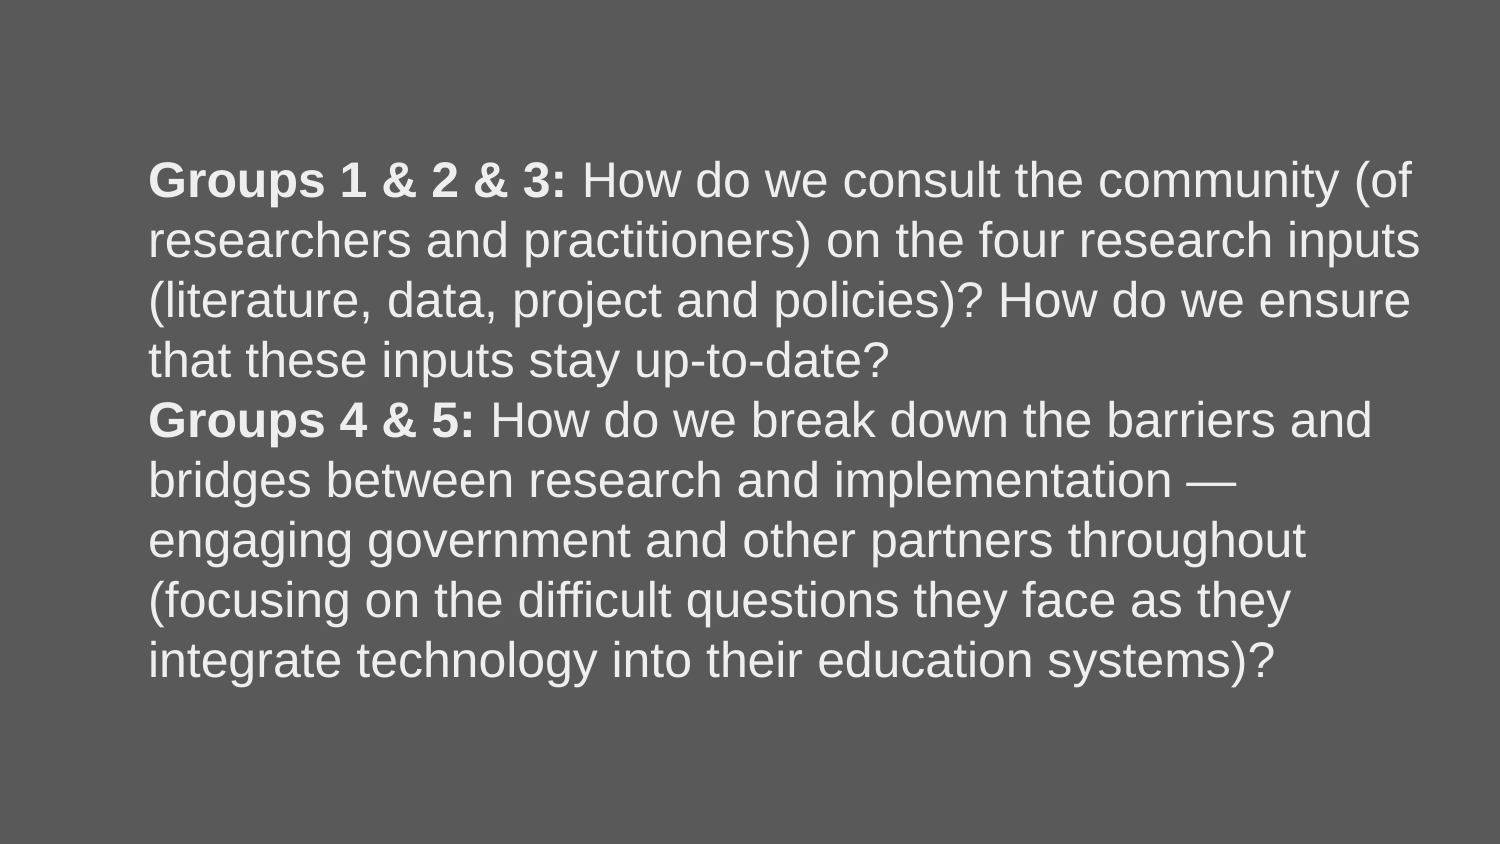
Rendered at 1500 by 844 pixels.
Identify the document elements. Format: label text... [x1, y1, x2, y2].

title Groups 1 & 2 & 3: How do we consult the community (of researchers and practitioners) on the four research inputs (literature, data, project and policies)? How do we ensure that these inputs stay up-to-date? Groups 4 & 5: How do we break down the barriers and bridges between research and implementation — engaging government and other partners throughout (focusing on the difficult questions they face as they integrate technology into their education systems)? [133, 127, 1449, 709]
